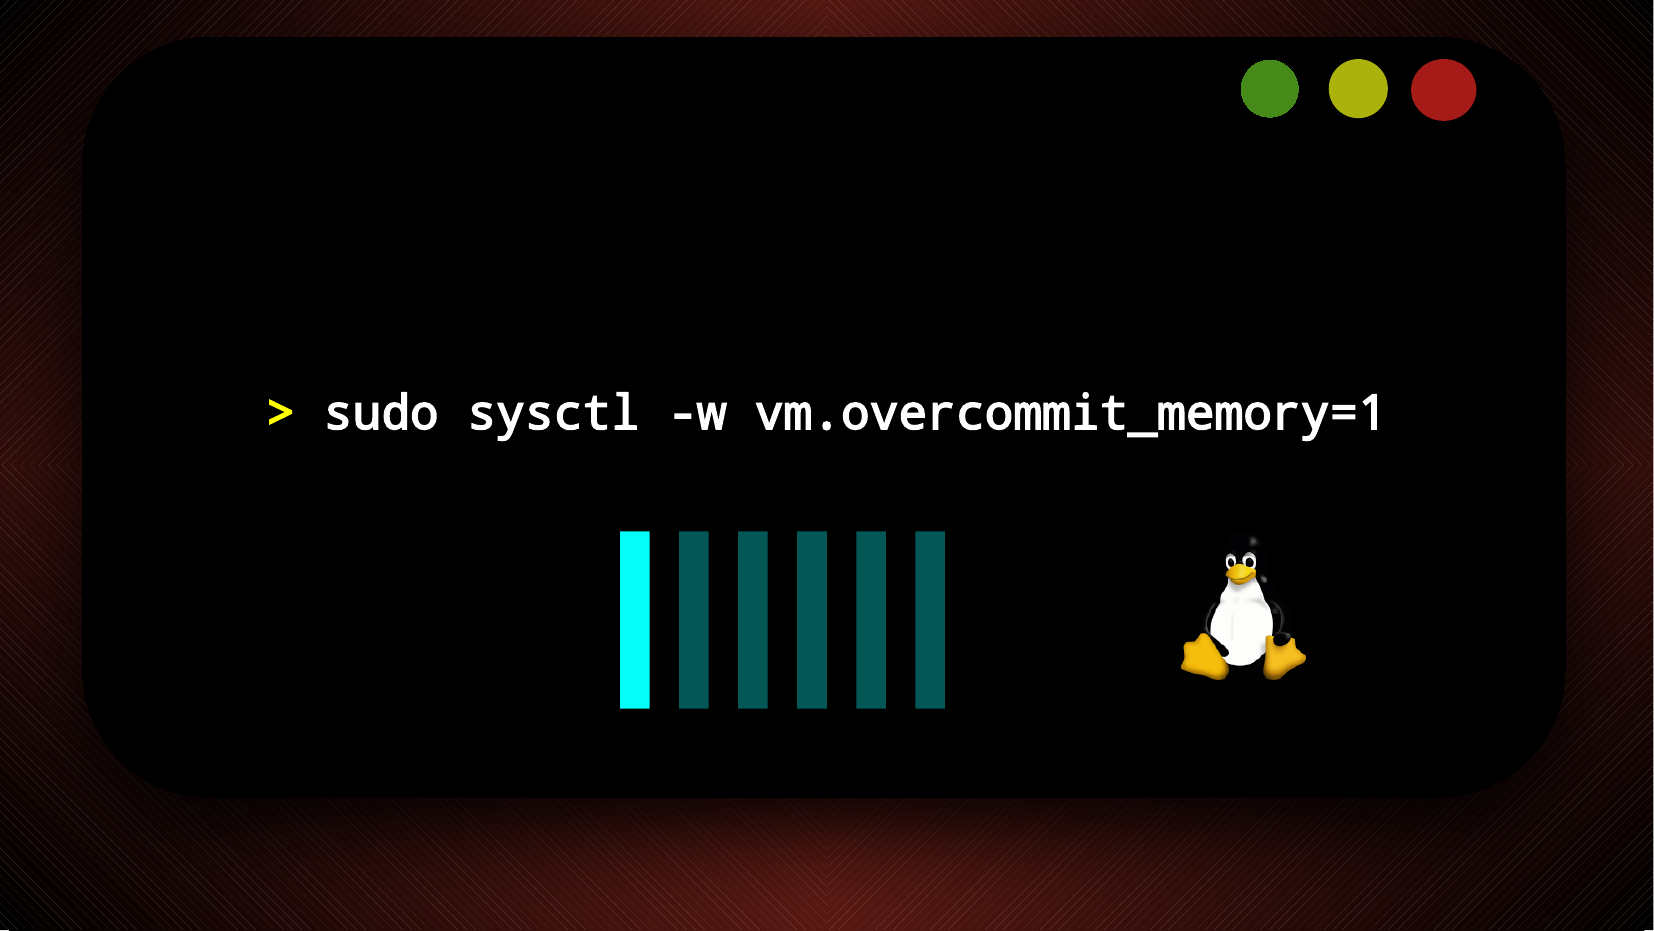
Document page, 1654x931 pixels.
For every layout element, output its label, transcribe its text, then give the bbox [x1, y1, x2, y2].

text_box [620, 531, 650, 709]
picture [1181, 531, 1306, 680]
text_box [797, 531, 827, 709]
text_box > sudo sysctl -w vm.overcommit_memory=1 [147, 377, 1506, 502]
text_box [679, 531, 709, 709]
text_box [738, 531, 768, 709]
text_box [915, 531, 945, 709]
text_box [856, 531, 886, 709]
